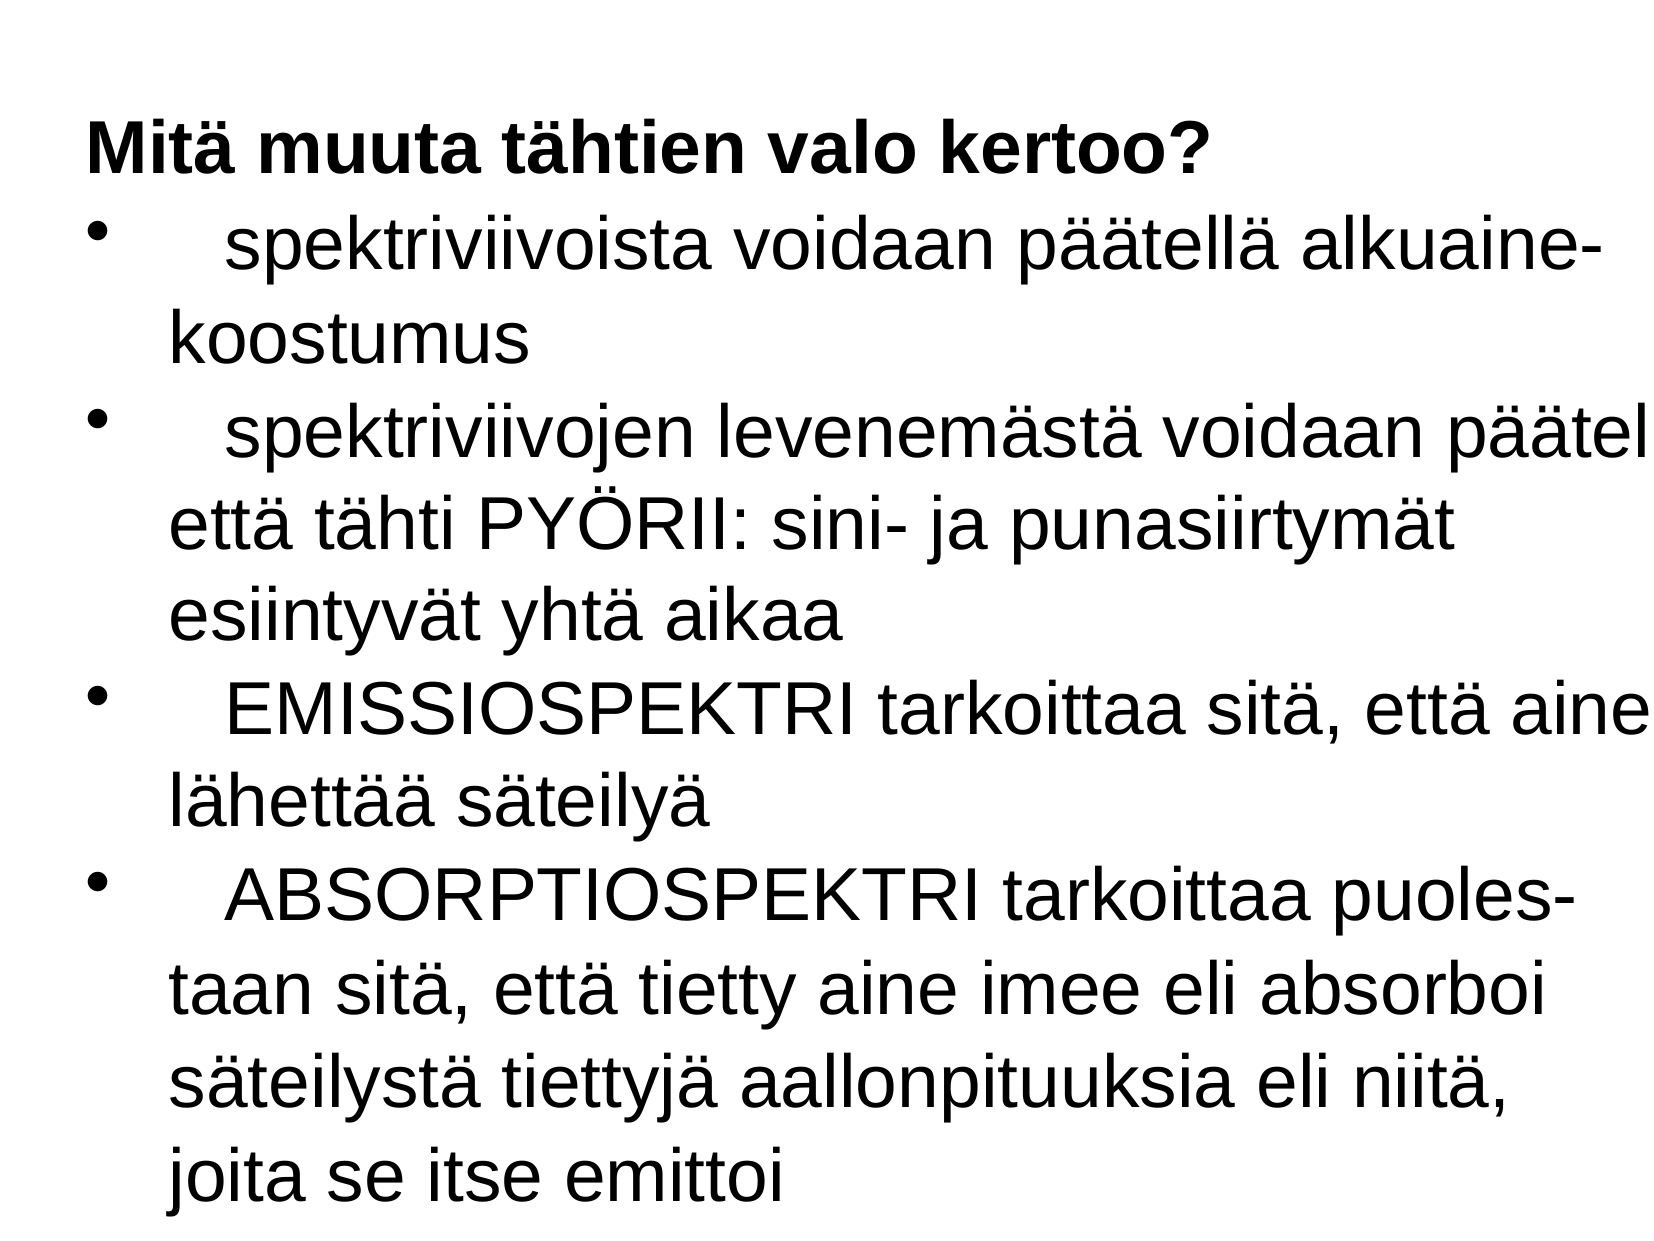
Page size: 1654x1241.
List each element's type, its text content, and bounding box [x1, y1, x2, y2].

text_box Mitä muuta tähtien valo kertoo? spektriviivoista voidaan päätellä alkuaine- koostumus spektriviivojen levenemästä voidaan päätellä että tähti PYÖRII: sini- ja punasiirtymät esiintyvät yhtä aikaa EMISSIOSPEKTRI tarkoittaa sitä, että aine lähettää säteilyä ABSORPTIOSPEKTRI tarkoittaa puoles- taan sitä, että tietty aine imee eli absorboi säteilystä tiettyjä aallonpituuksia eli niitä, joita se itse emittoi [70, 94, 1654, 1158]
